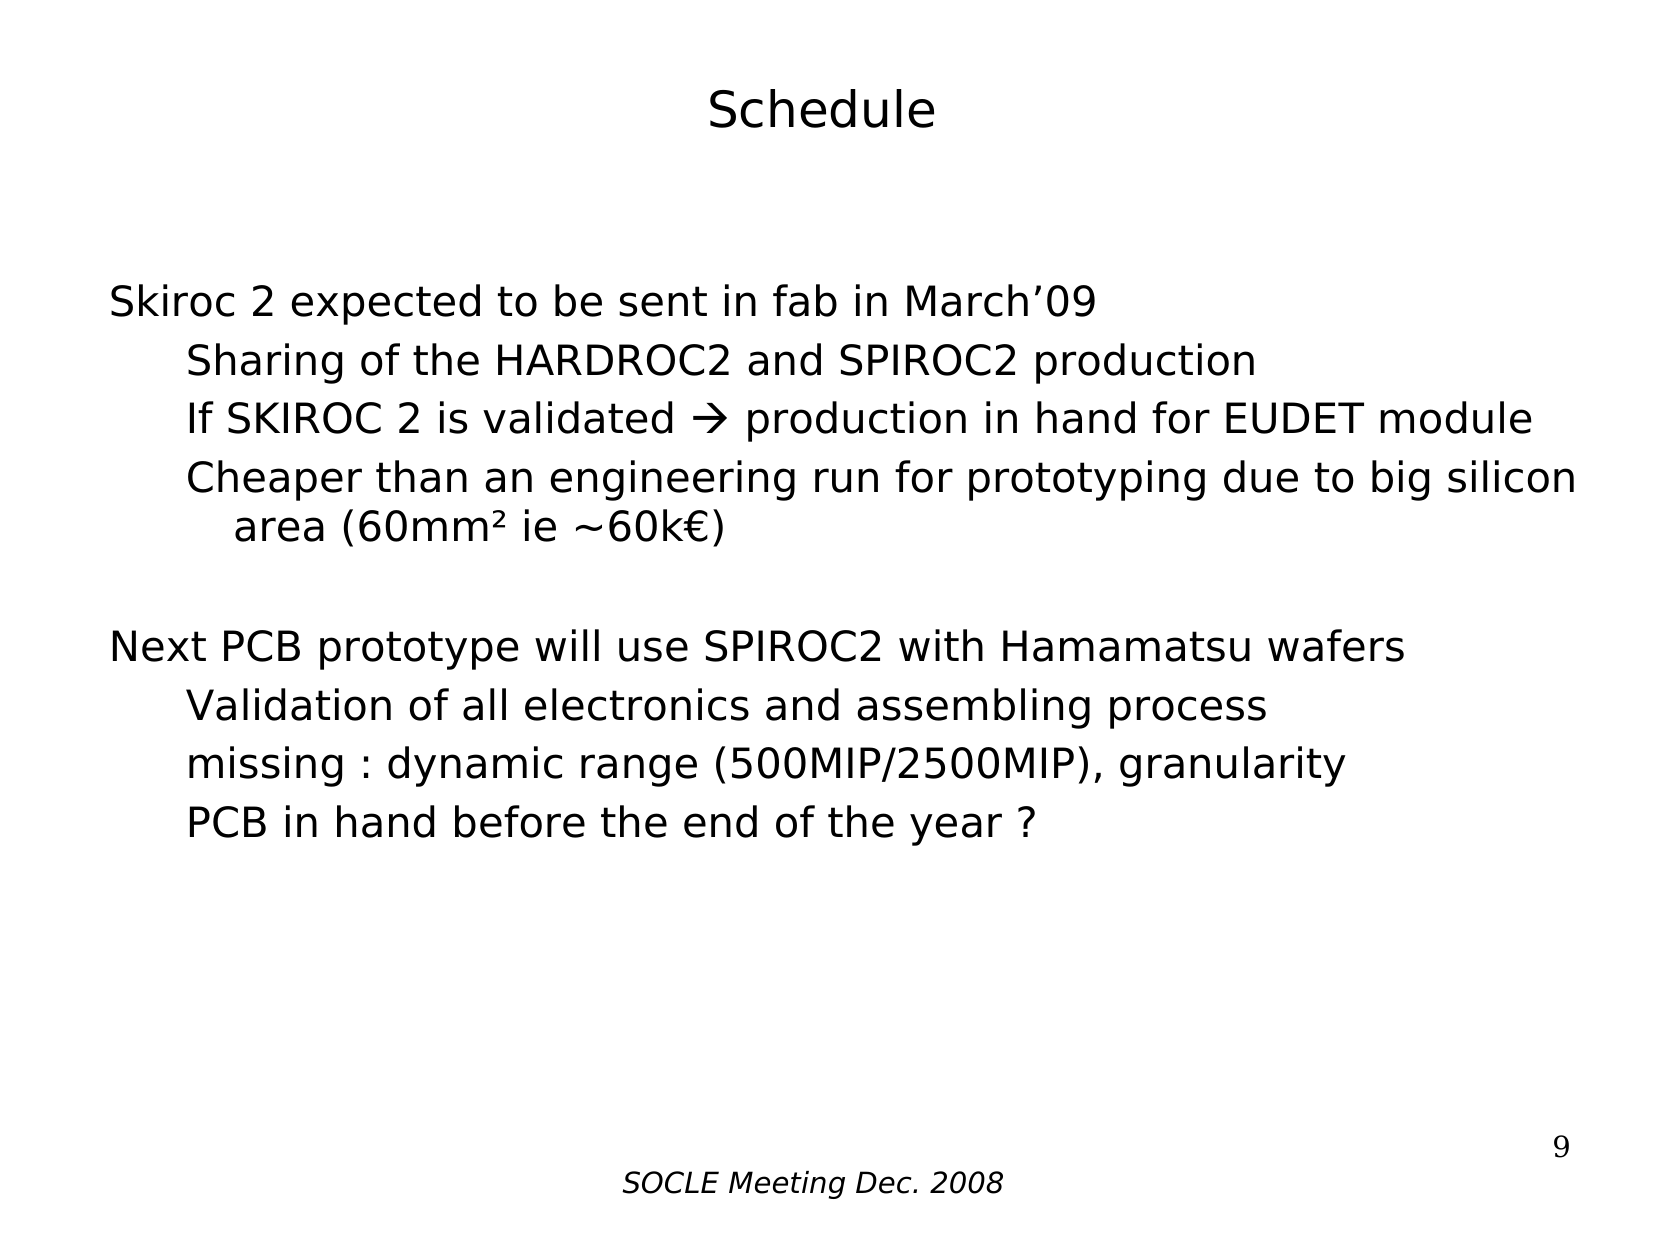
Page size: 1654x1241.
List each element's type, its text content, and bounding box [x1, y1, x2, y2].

title Schedule [187, 41, 1457, 180]
list Skiroc 2 expected to be sent in fab in March’09 Sharing of the HARDROC2 and SPIROC2 production If SKIROC 2 is validated  production in hand for EUDET module Cheaper than an engineering run for prototyping due to big silicon area (60mm² ie ~60k€) Next PCB prototype will use SPIROC2 with Hamamatsu wafers Validation of all electronics and assembling process missing : dynamic range (500MIP/2500MIP), granularity PCB in hand before the end of the year ? [76, 269, 1654, 895]
